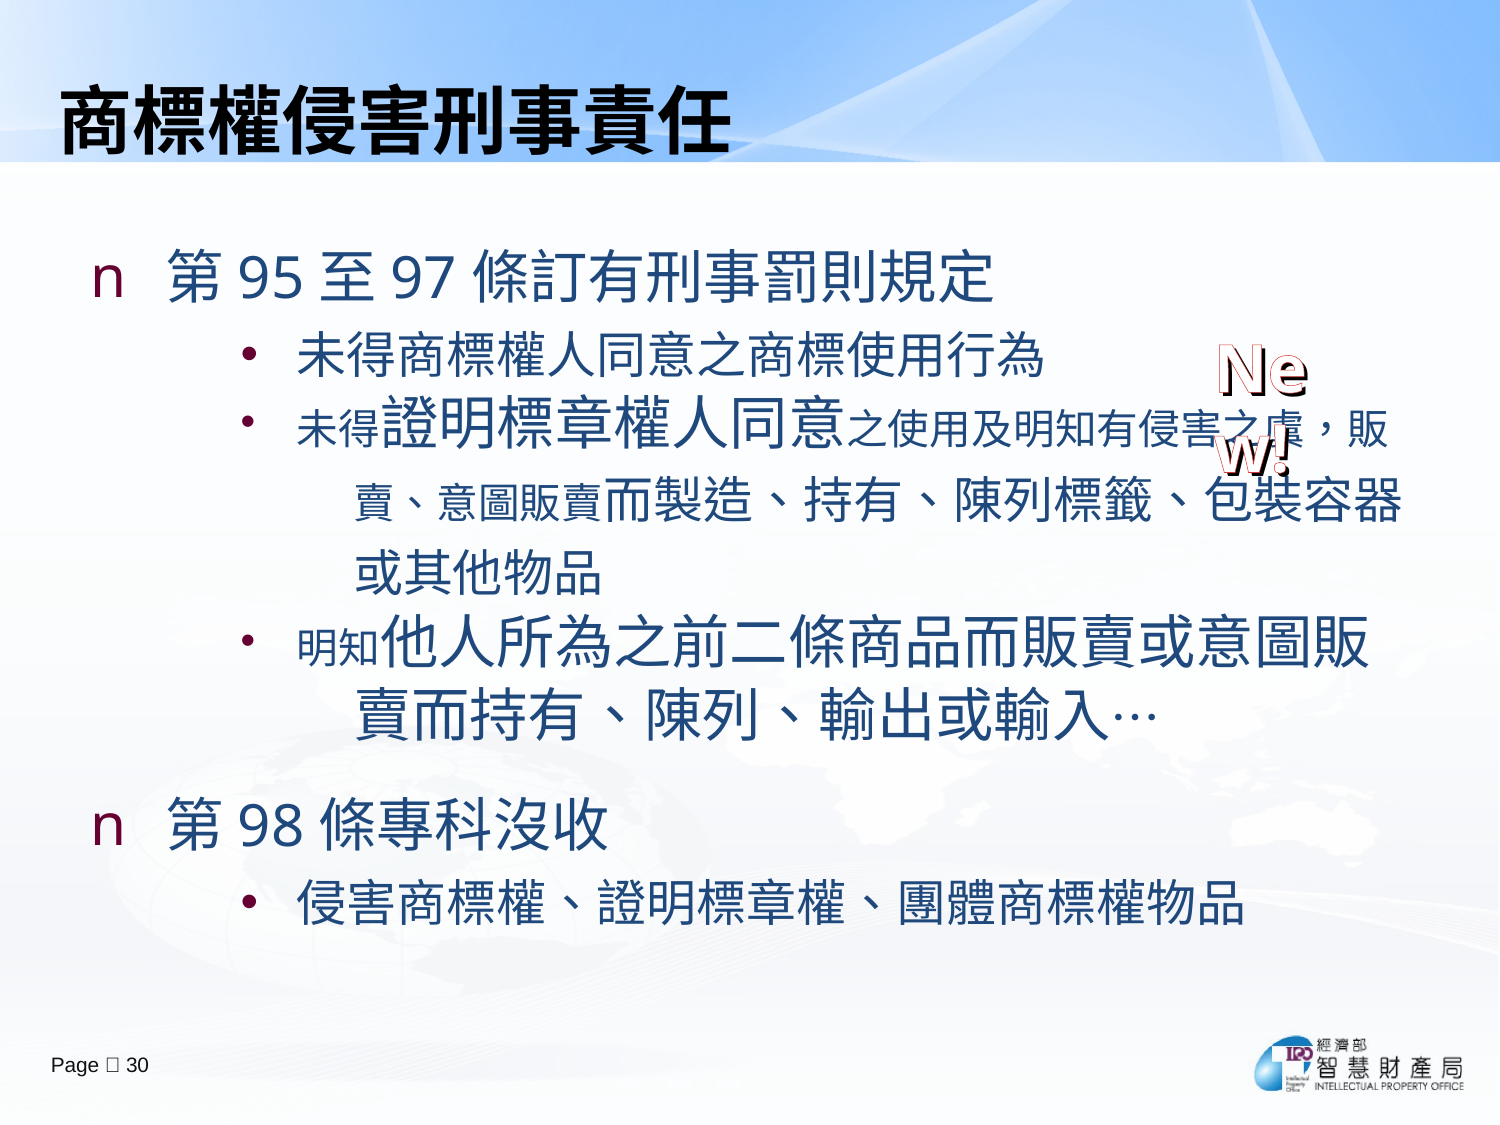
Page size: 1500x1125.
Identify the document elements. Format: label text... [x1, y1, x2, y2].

text_box New! [1198, 318, 1377, 415]
text_box 第95至97條訂有刑事罰則規定 未得商標權人同意之商標使用行為 未得證明標章權人同意之使用及明知有侵害之虞，販賣、意圖販賣而製造、持有、陳列標籤、包裝容器或其他物品 明知他人所為之前二條商品而販賣或意圖販賣而持有、陳列、輸出或輸入… 第98條專科沒收 侵害商標權、證明標章權、團體商標權物品 [75, 229, 1422, 1020]
text_box 商標權侵害刑事責任 [42, 0, 1272, 127]
